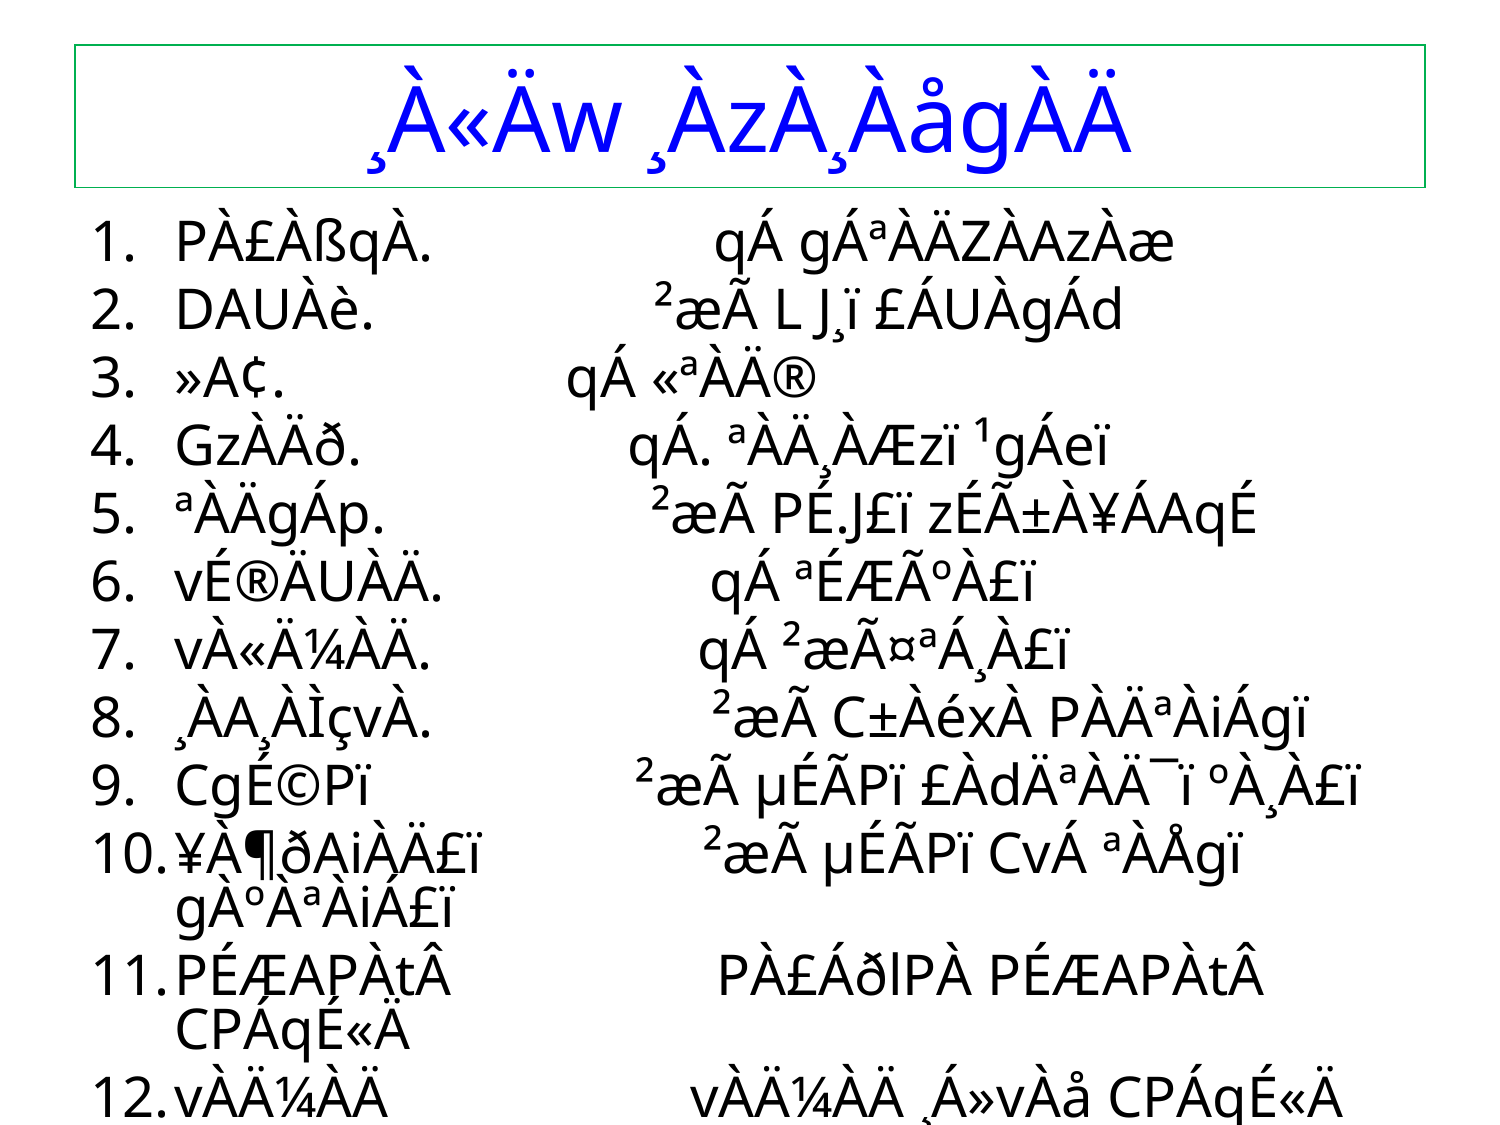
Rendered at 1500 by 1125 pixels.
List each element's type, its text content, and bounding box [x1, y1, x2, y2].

list PÀ£ÀßqÀ. qÁ gÁªÀÄZÀAzÀæ DAUÀè. ²æÃ L J¸ï £ÁUÀgÁd »A¢. qÁ «ªÀÄ® GzÀÄð. qÁ. ªÀÄ¸ÀÆzï ¹gÁeï ªÀÄgÁp. ²æÃ PÉ.J£ï zÉÃ±À¥ÁAqÉ vÉ®ÄUÀÄ. qÁ ªÉÆÃºÀ£ï vÀ«Ä¼ÀÄ. qÁ ²æÃ¤ªÁ¸À£ï ¸ÀA¸ÀÌçvÀ. ²æÃ C±ÀéxÀ PÀÄªÀiÁgï CgÉ©Pï ²æÃ µÉÃPï £ÀdÄªÀÄ¯ï ºÀ¸À£ï ¥À¶ðAiÀÄ£ï ²æÃ µÉÃPï CvÁ ªÀÅgï gÀºÀªÀiÁ£ï PÉÆAPÀtÂ PÀ£ÁðlPÀ PÉÆAPÀtÂ CPÁqÉ«Ä vÀÄ¼ÀÄ vÀÄ¼ÀÄ ¸Á»vÀå CPÁqÉ«Ä [75, 210, 1426, 1029]
title ¸À«Äw ¸ÀzÀ¸ÀågÀÄ [75, 45, 1426, 188]
